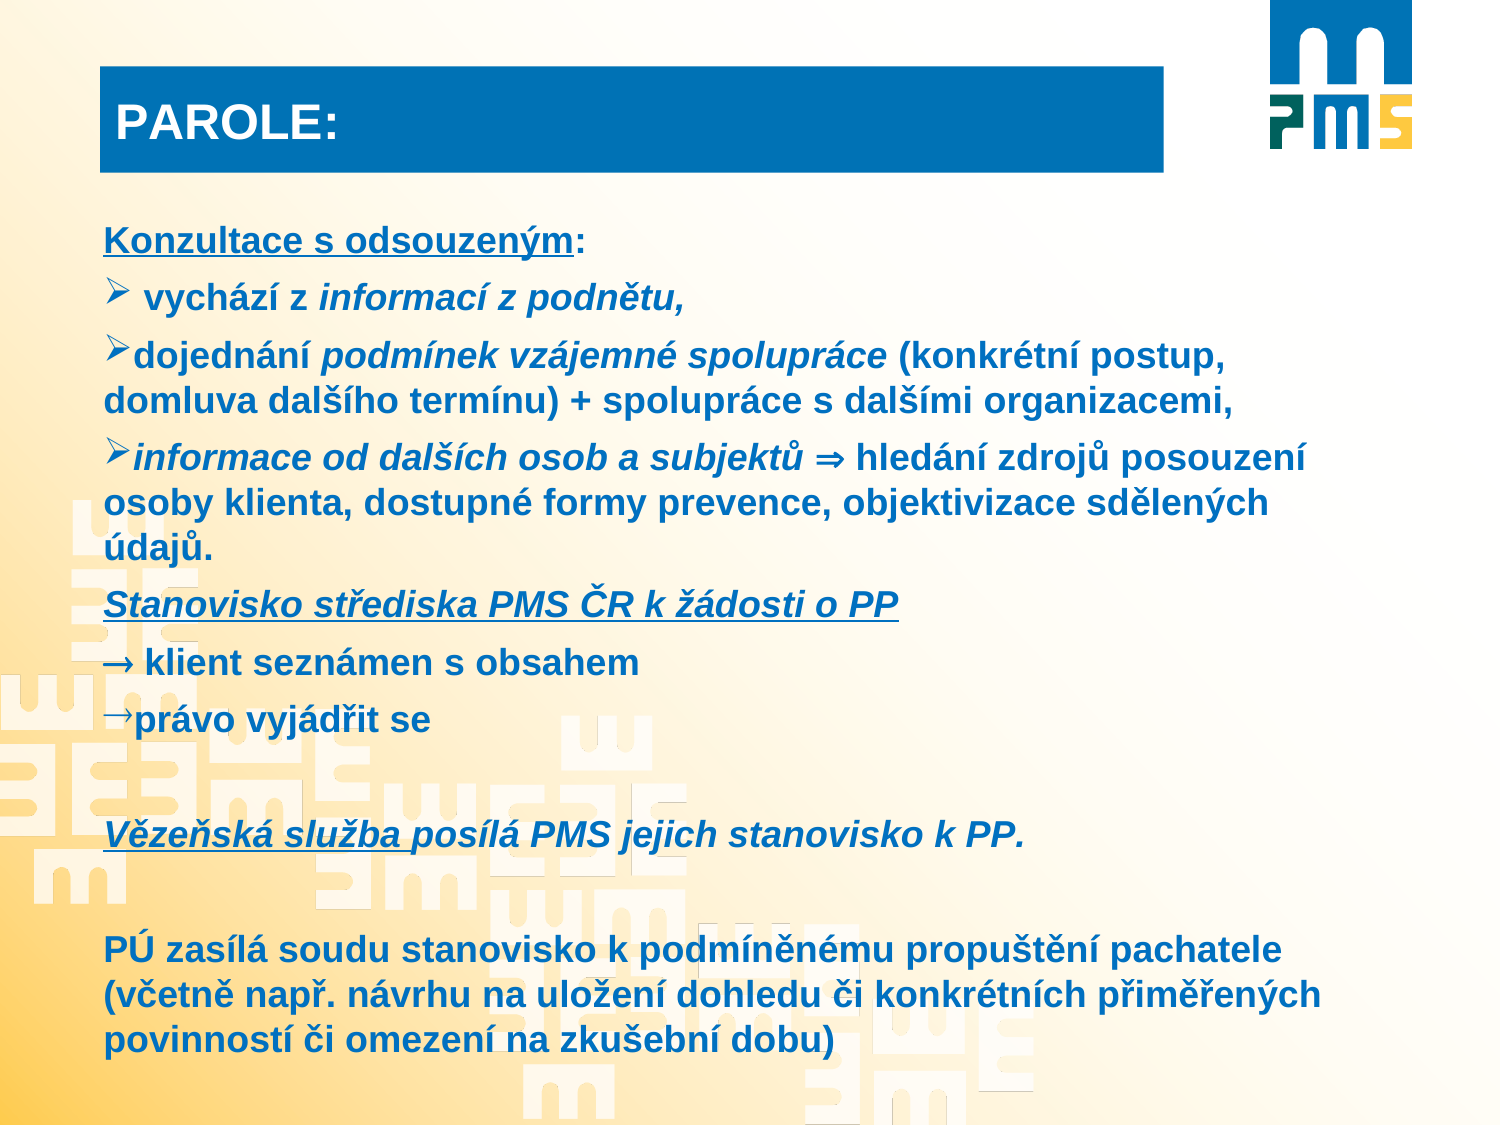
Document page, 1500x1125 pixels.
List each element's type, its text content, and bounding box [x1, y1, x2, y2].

picture [0, 0, 1500, 1125]
title PAROLE: [100, 66, 1164, 173]
text_box Konzultace s odsouzeným: vychází z informací z podnětu, dojednání podmínek vzájemné spolupráce (konkrétní postup, domluva dalšího termínu) + spolupráce s dalšími organizacemi, informace od dalších osob a subjektů  hledání zdrojů posouzení osoby klienta, dostupné formy prevence, objektivizace sdělených údajů. Stanovisko střediska PMS ČR k žádosti o PP  klient seznámen s obsahem právo vyjádřit se Vězeňská služba posílá PMS jejich stanovisko k PP. PÚ zasílá soudu stanovisko k podmíněnému propuštění pachatele (včetně např. návrhu na uložení dohledu či konkrétních přiměřených povinností či omezení na zkušební dobu) [88, 207, 1365, 1059]
